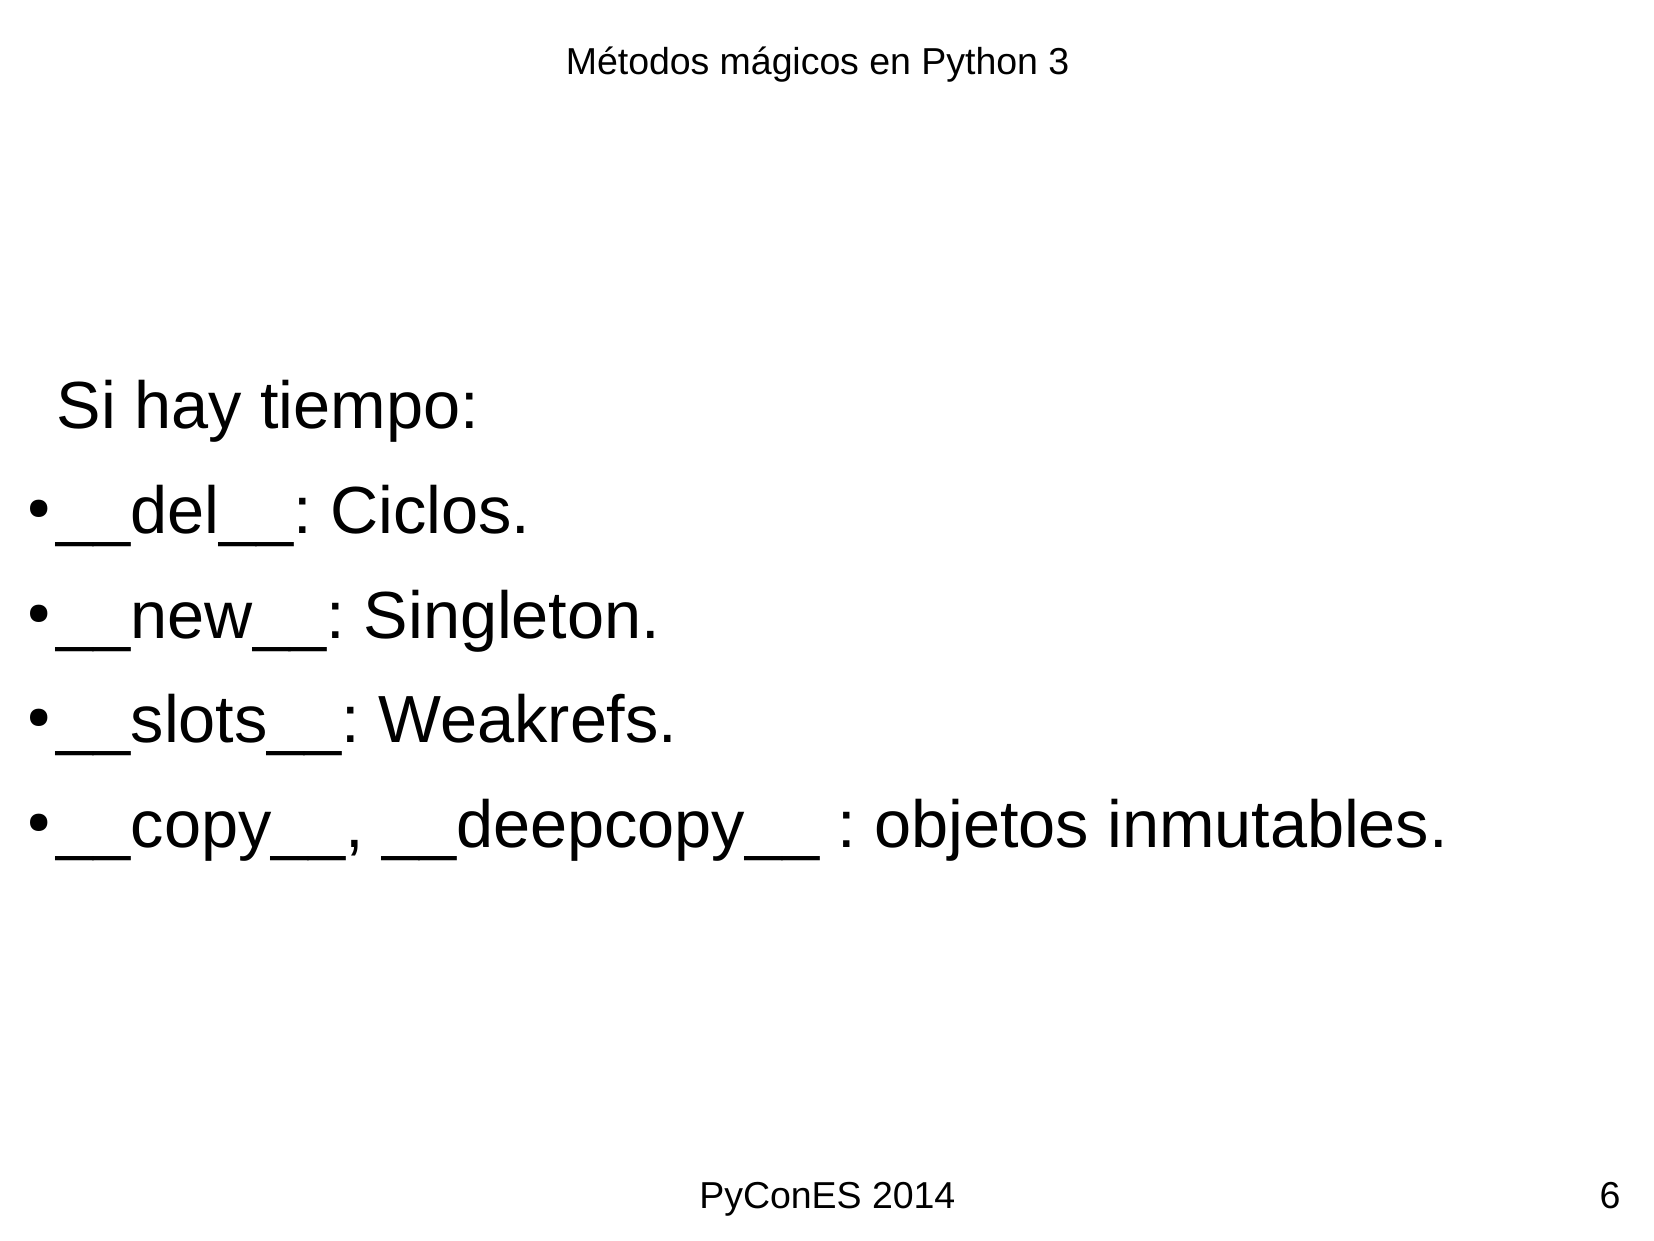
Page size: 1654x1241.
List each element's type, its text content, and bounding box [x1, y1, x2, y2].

text_box PyConES 2014 [30, 1166, 1455, 1224]
subtitle Si hay tiempo: __del__: Ciclos. __new__: Singleton. __slots__: Weakrefs. __copy__, __deepcopy__ : objetos inmutables. [26, 91, 1621, 1201]
text_box Métodos mágicos en Python 3 [15, 33, 1621, 91]
text_box 6 [1455, 1166, 1636, 1224]
